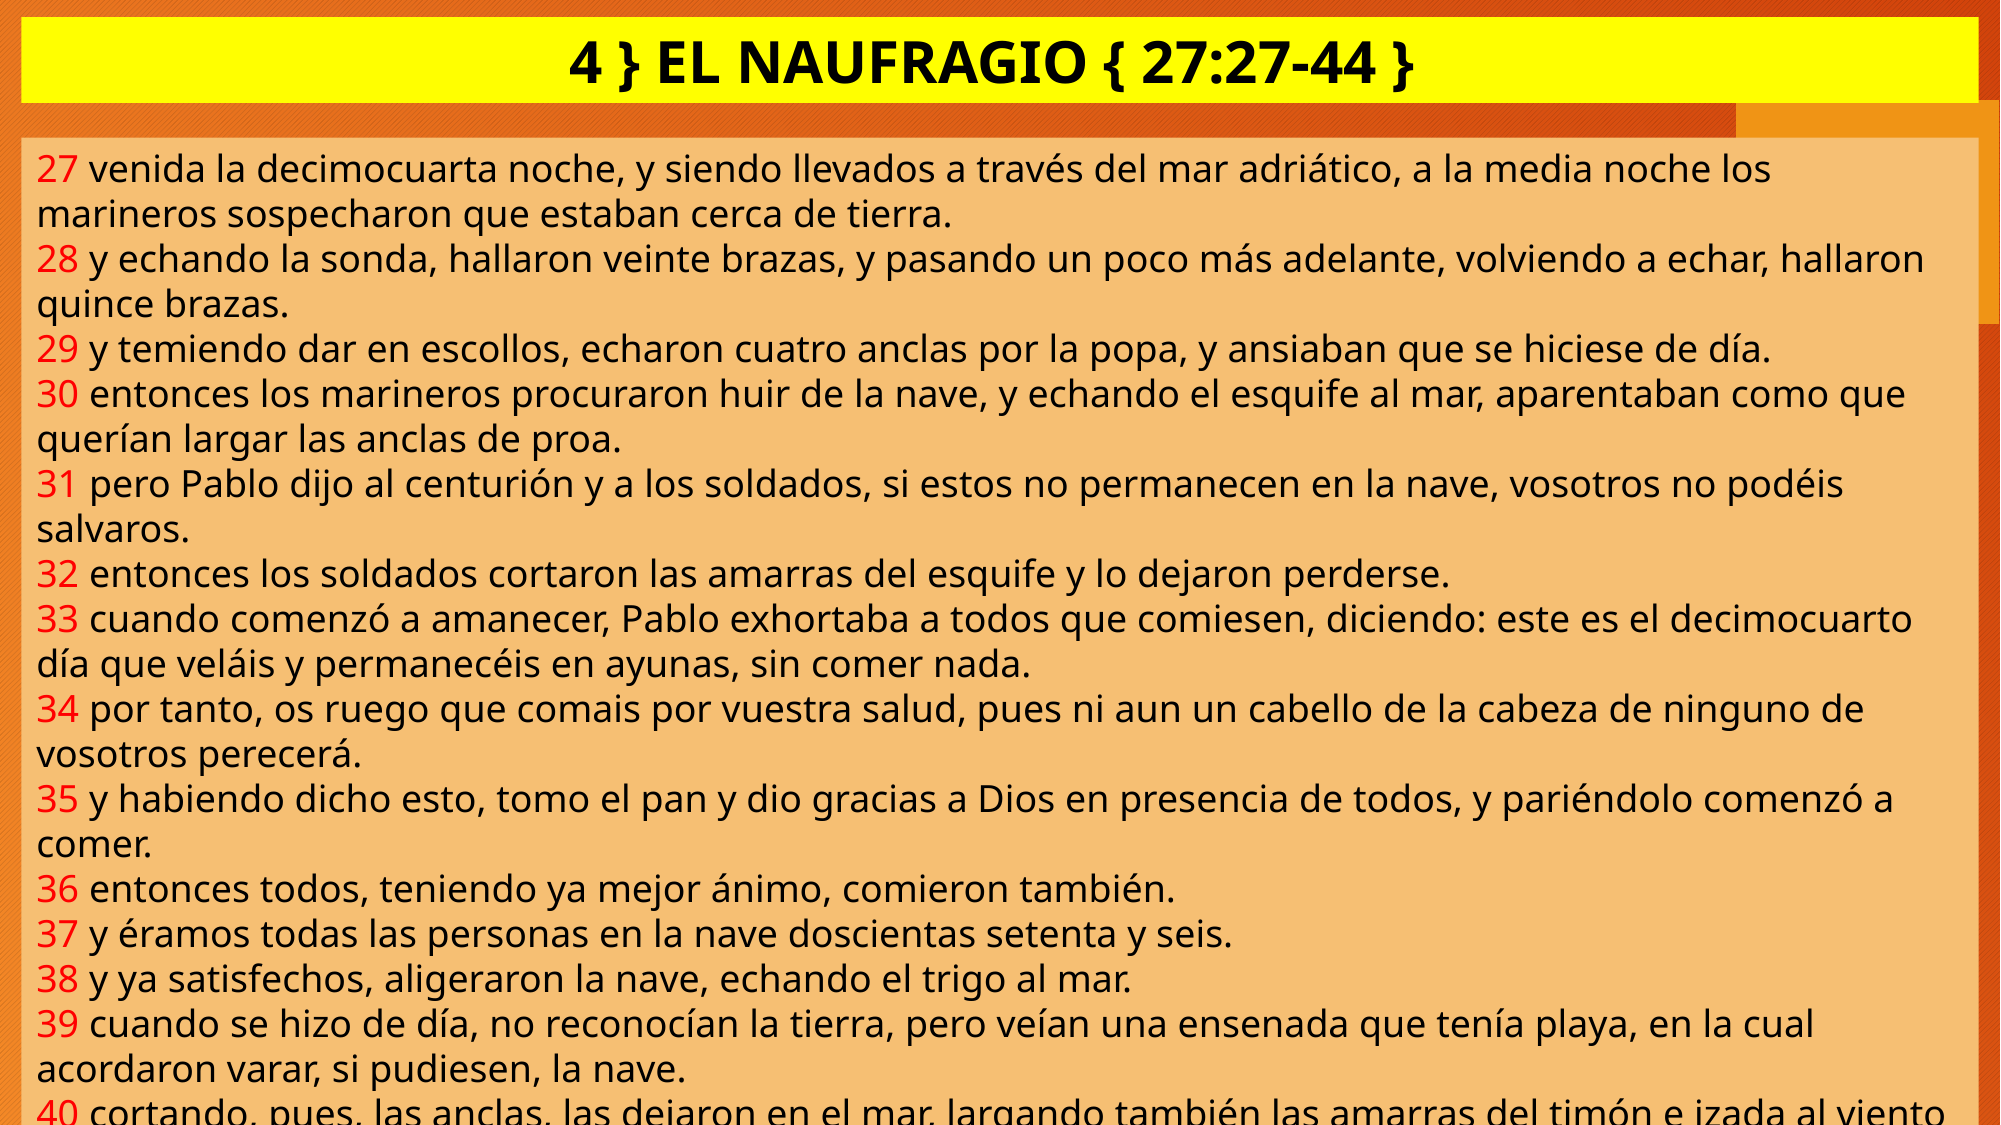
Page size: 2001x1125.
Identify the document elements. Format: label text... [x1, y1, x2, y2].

text_box 27 venida la decimocuarta noche, y siendo llevados a través del mar adriático, a la media noche los marineros sospecharon que estaban cerca de tierra. 28 y echando la sonda, hallaron veinte brazas, y pasando un poco más adelante, volviendo a echar, hallaron quince brazas. 29 y temiendo dar en escollos, echaron cuatro anclas por la popa, y ansiaban que se hiciese de día. 30 entonces los marineros procuraron huir de la nave, y echando el esquife al mar, aparentaban como que querían largar las anclas de proa. 31 pero Pablo dijo al centurión y a los soldados, si estos no permanecen en la nave, vosotros no podéis salvaros. 32 entonces los soldados cortaron las amarras del esquife y lo dejaron perderse. 33 cuando comenzó a amanecer, Pablo exhortaba a todos que comiesen, diciendo: este es el decimocuarto día que veláis y permanecéis en ayunas, sin comer nada. 34 por tanto, os ruego que comais por vuestra salud, pues ni aun un cabello de la cabeza de ninguno de vosotros perecerá. 35 y habiendo dicho esto, tomo el pan y dio gracias a Dios en presencia de todos, y pariéndolo comenzó a comer. 36 entonces todos, teniendo ya mejor ánimo, comieron también. 37 y éramos todas las personas en la nave doscientas setenta y seis. 38 y ya satisfechos, aligeraron la nave, echando el trigo al mar. 39 cuando se hizo de día, no reconocían la tierra, pero veían una ensenada que tenía playa, en la cual acordaron varar, si pudiesen, la nave. 40 cortando, pues, las anclas, las dejaron en el mar, largando también las amarras del timón e izada al viento la vela de proa, enfilaron hacia la playa. [21, 137, 1979, 1108]
text_box 4 } EL NAUFRAGIO { 27:27-44 } [21, 17, 1979, 103]
